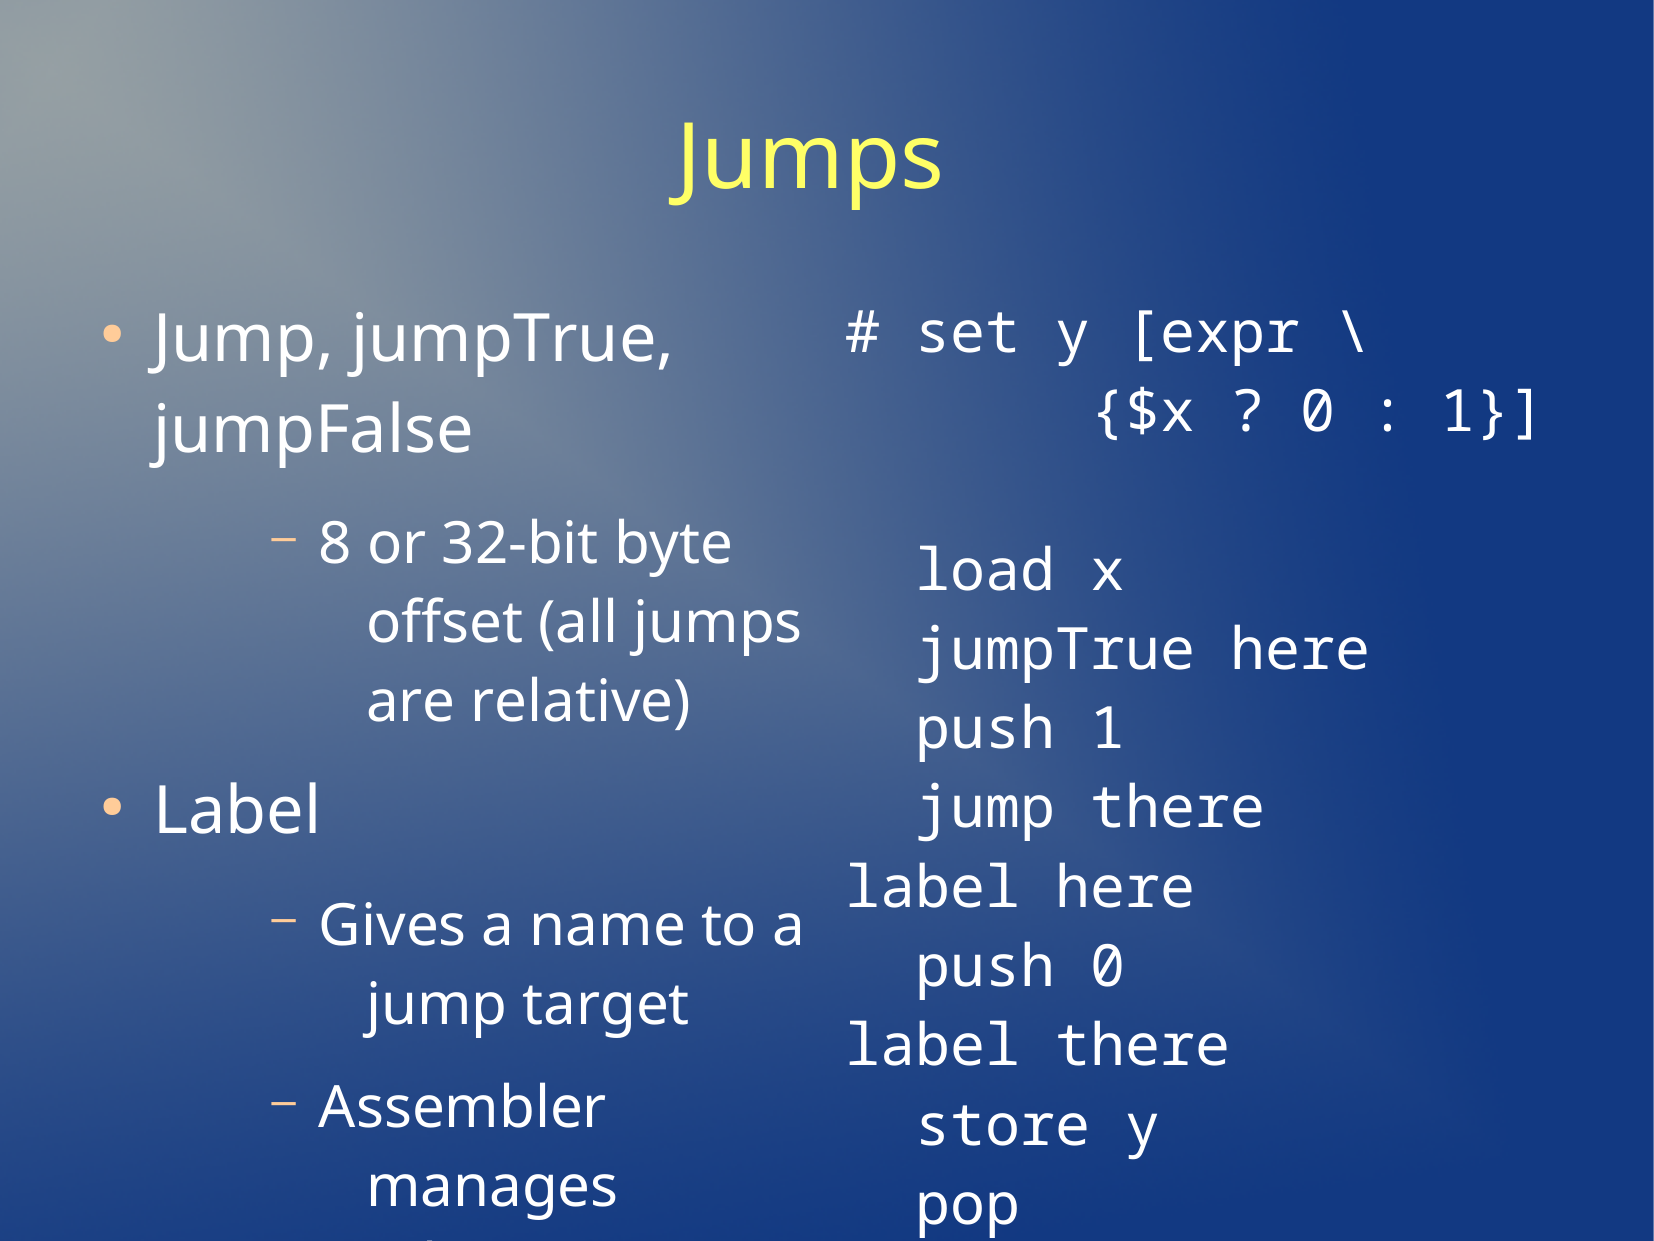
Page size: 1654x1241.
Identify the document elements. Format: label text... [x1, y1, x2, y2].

list # set y [expr \ {$x ? 0 : 1}] load x jumpTrue here push 1 jump there label here push 0 label there store y pop [845, 290, 1572, 1094]
list Jump, jumpTrue, jumpFalse 8 or 32-bit byte offset (all jumps are relative) Label Gives a name to a jump target Assembler manages relative jumps [82, 290, 809, 1130]
title Jumps [82, 49, 1571, 257]
picture [0, 0, 1654, 1241]
